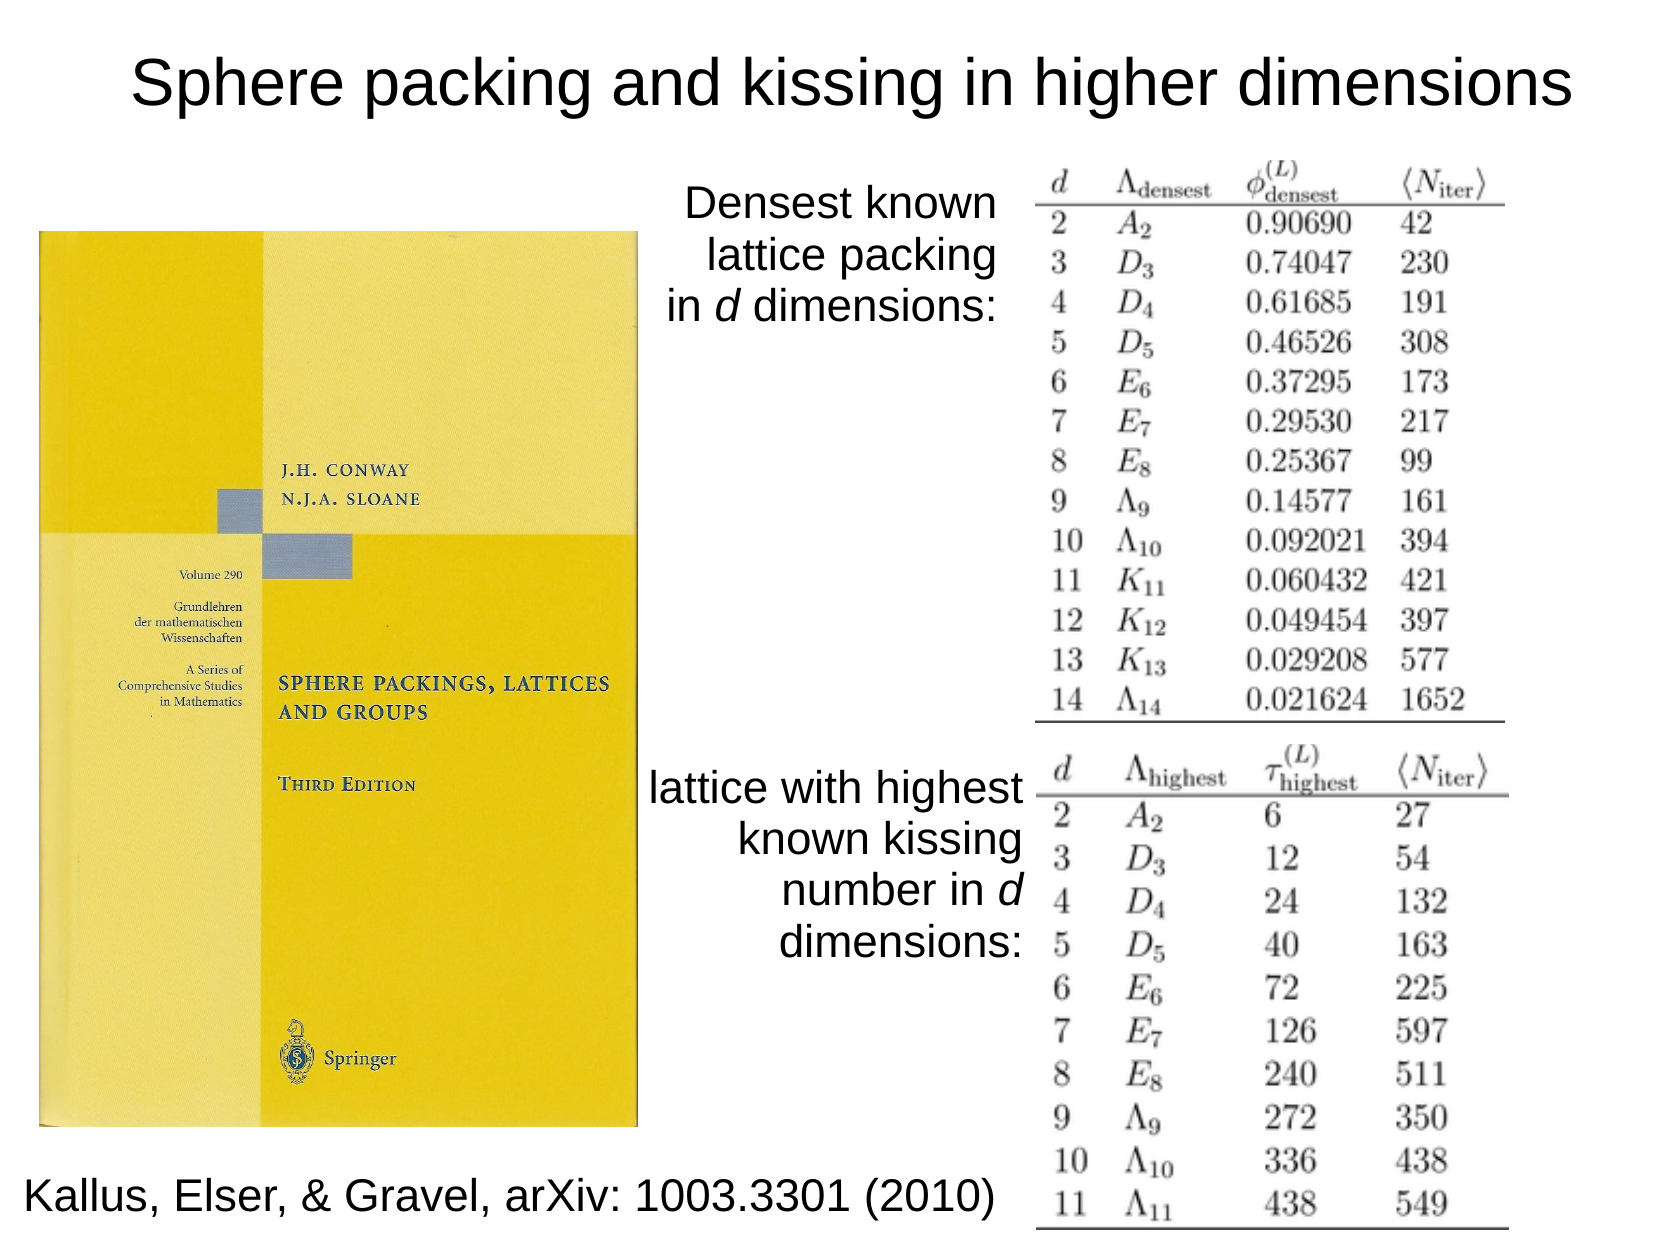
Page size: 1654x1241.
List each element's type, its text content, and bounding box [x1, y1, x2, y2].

picture [39, 231, 638, 1127]
text_box Sphere packing and kissing in higher dimensions [116, 37, 1601, 128]
picture [1035, 160, 1505, 723]
text_box Kallus, Elser, & Gravel, arXiv: 1003.3301 (2010) [8, 1162, 1025, 1229]
text_box lattice with highest known kissing number in d dimensions: [633, 754, 1039, 975]
picture [1036, 744, 1509, 1230]
text_box Densest known lattice packing in d dimensions: [651, 169, 1013, 339]
